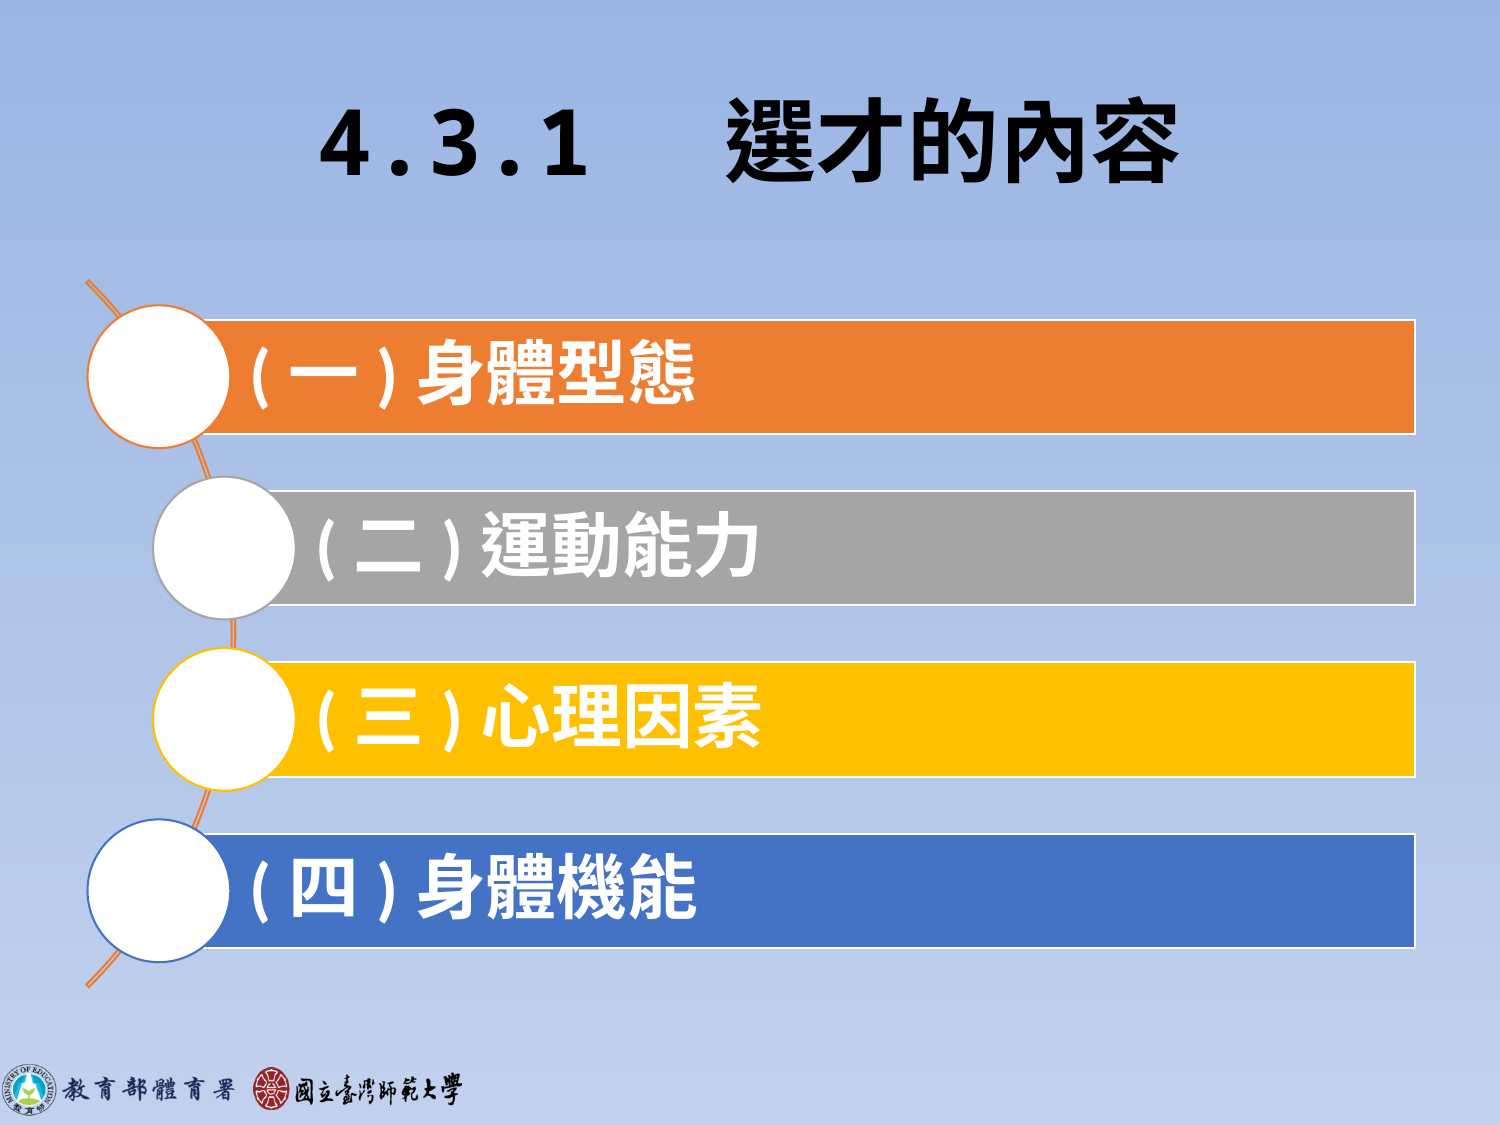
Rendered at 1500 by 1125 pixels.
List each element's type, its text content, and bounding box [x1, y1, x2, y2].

text_box [153, 648, 296, 791]
title 4.3.1 選才的內容 [75, 45, 1426, 233]
text_box (四)身體機能 [203, 833, 1415, 948]
text_box [153, 476, 296, 620]
text_box [87, 819, 231, 963]
text_box (二)運動能力 [268, 490, 1415, 606]
text_box [87, 305, 231, 449]
text_box (三)心理因素 [268, 662, 1415, 777]
text_box (一)身體型態 [203, 319, 1415, 434]
